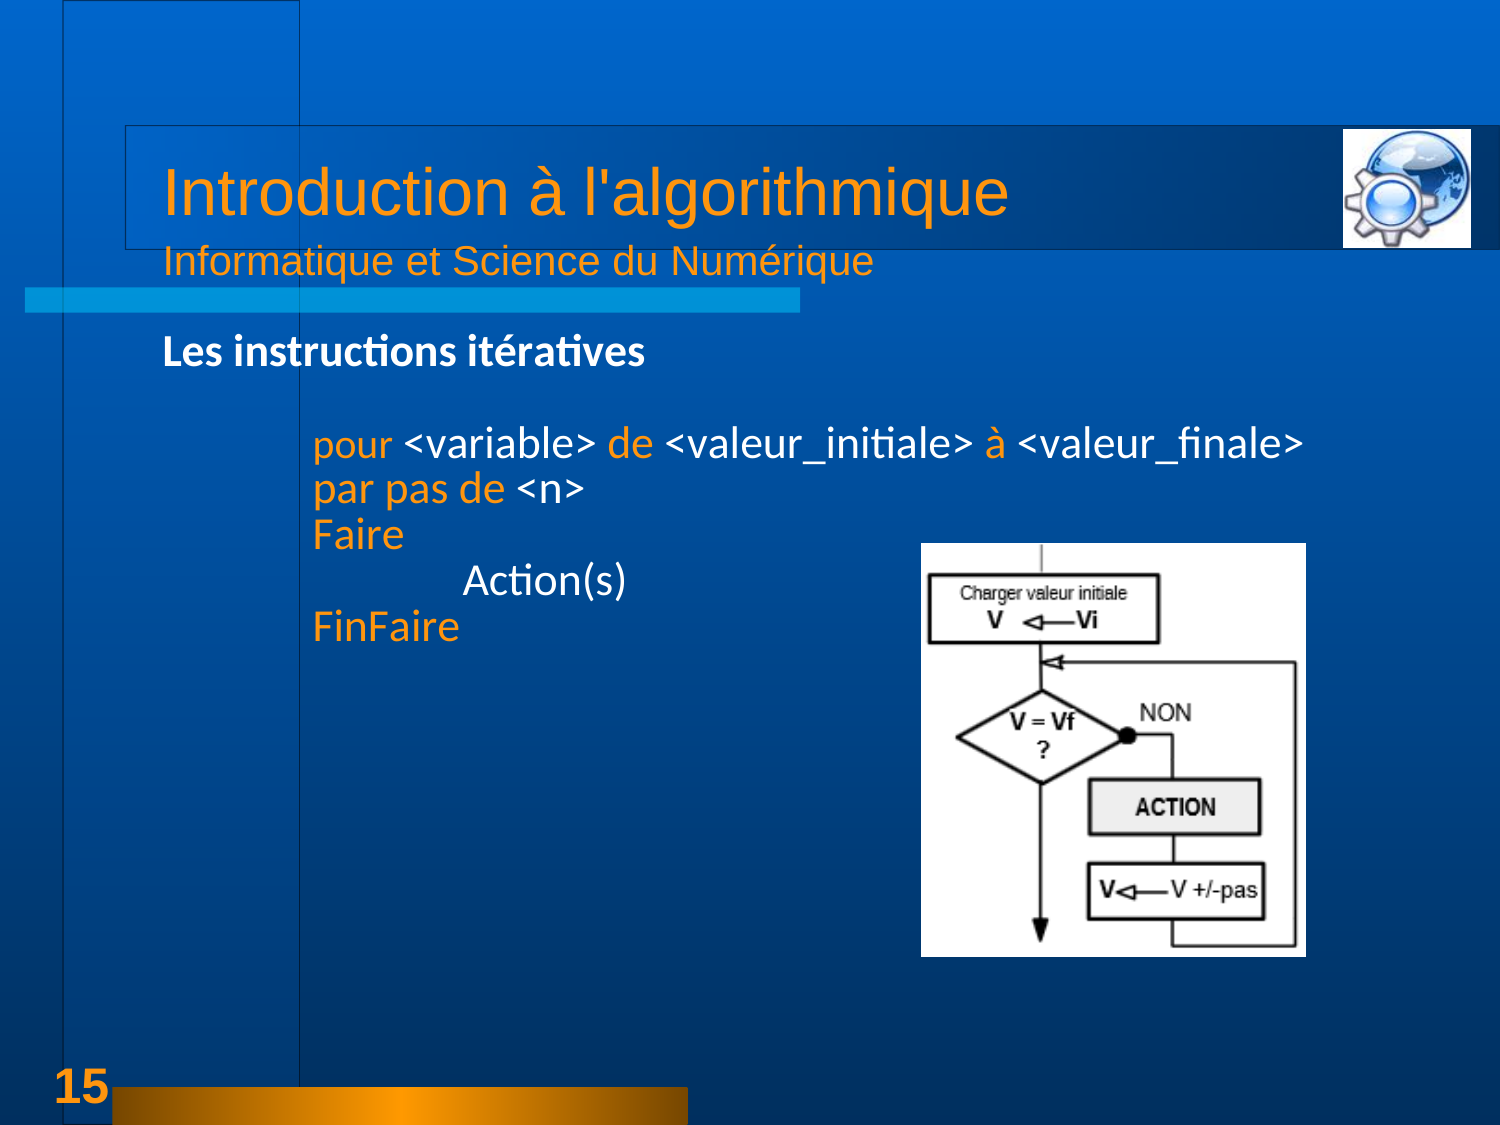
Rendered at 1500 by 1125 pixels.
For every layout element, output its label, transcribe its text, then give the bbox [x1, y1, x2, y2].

picture [921, 543, 1306, 957]
picture [1343, 129, 1471, 248]
text_box Les instructions itératives pour <variable> de <valeur_initiale> à <valeur_finale> par pas de <n> Faire Action(s) FinFaire [147, 324, 1418, 1121]
